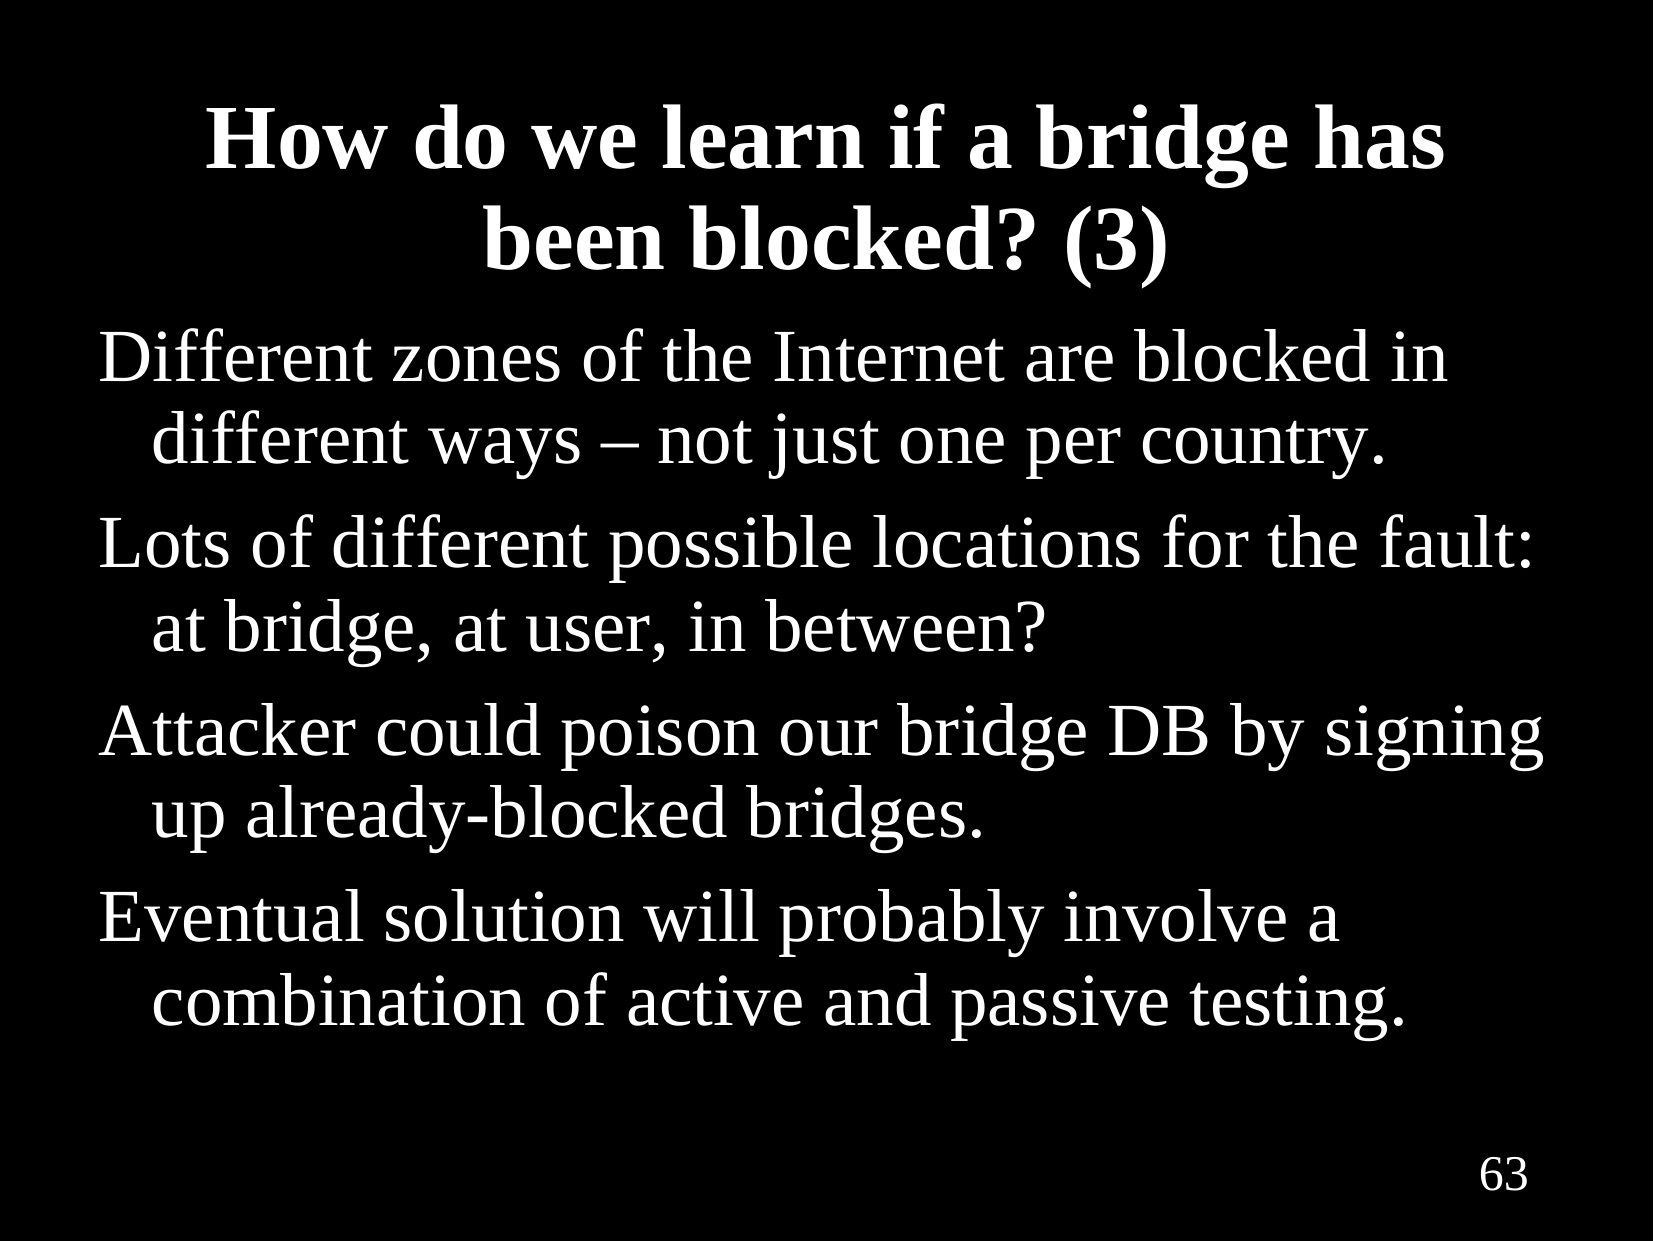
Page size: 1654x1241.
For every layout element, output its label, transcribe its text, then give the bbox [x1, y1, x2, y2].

list Different zones of the Internet are blocked in different ways – not just one per country. Lots of different possible locations for the fault: at bridge, at user, in between? Attacker could poison our bridge DB by signing up already-blocked bridges. Eventual solution will probably involve a combination of active and passive testing. [80, 314, 1572, 1104]
title How do we learn if a bridge has been blocked? (3) [121, 50, 1533, 314]
